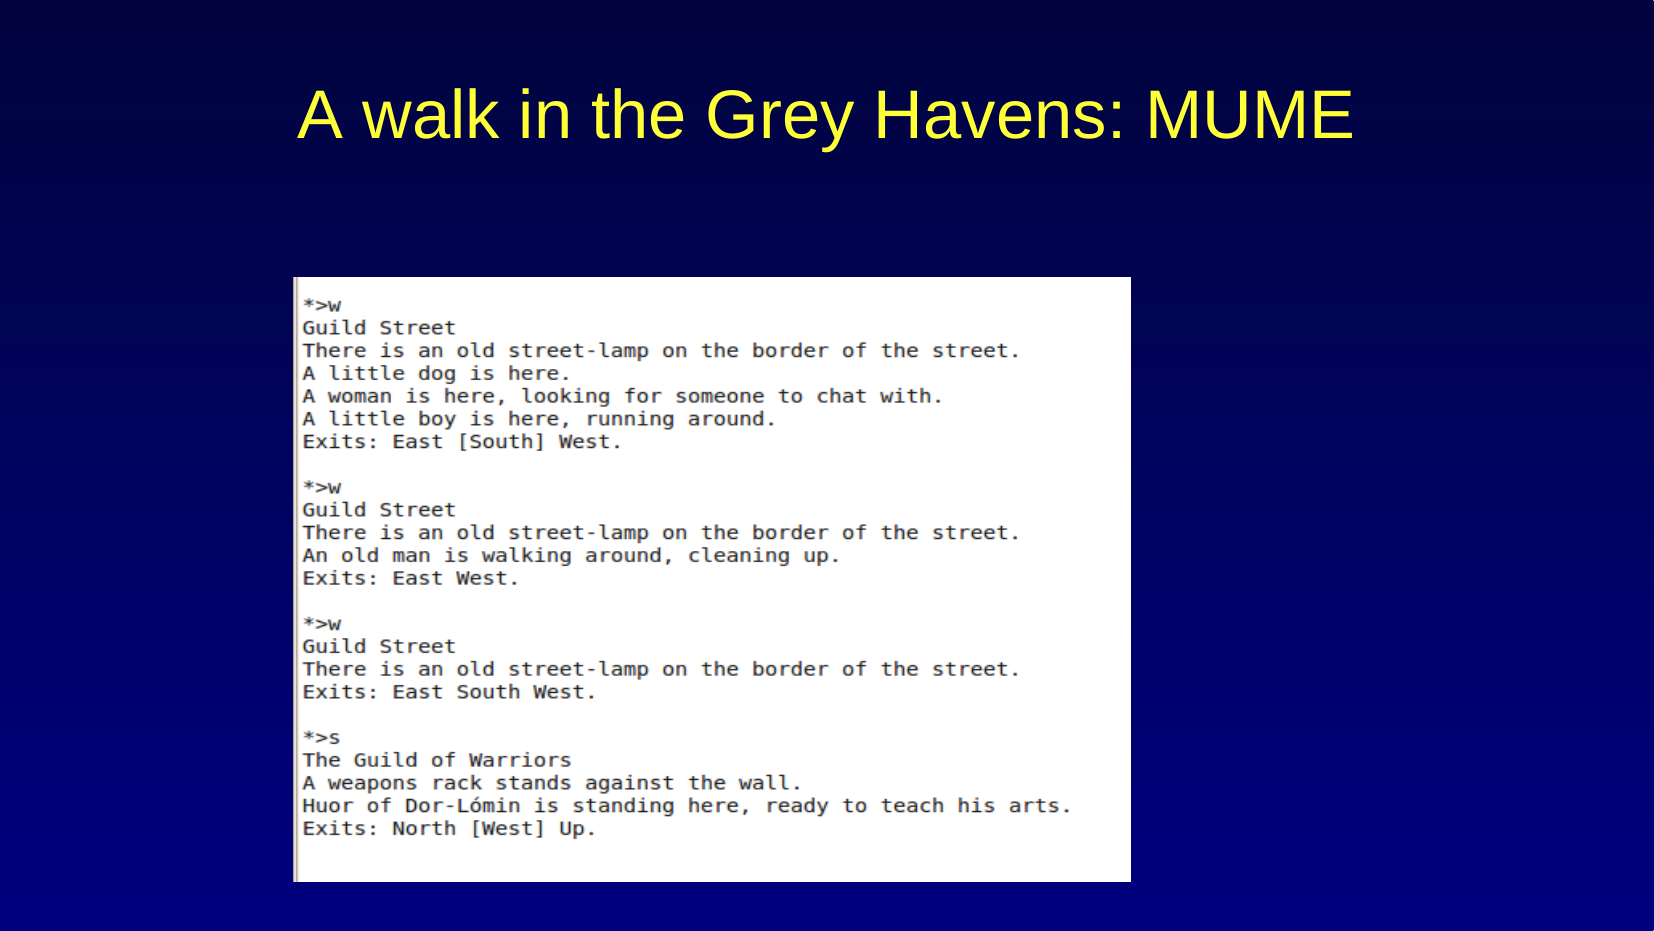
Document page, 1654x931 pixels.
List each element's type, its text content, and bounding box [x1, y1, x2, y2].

title A walk in the Grey Havens: MUME [82, 37, 1571, 193]
picture [293, 277, 1131, 882]
